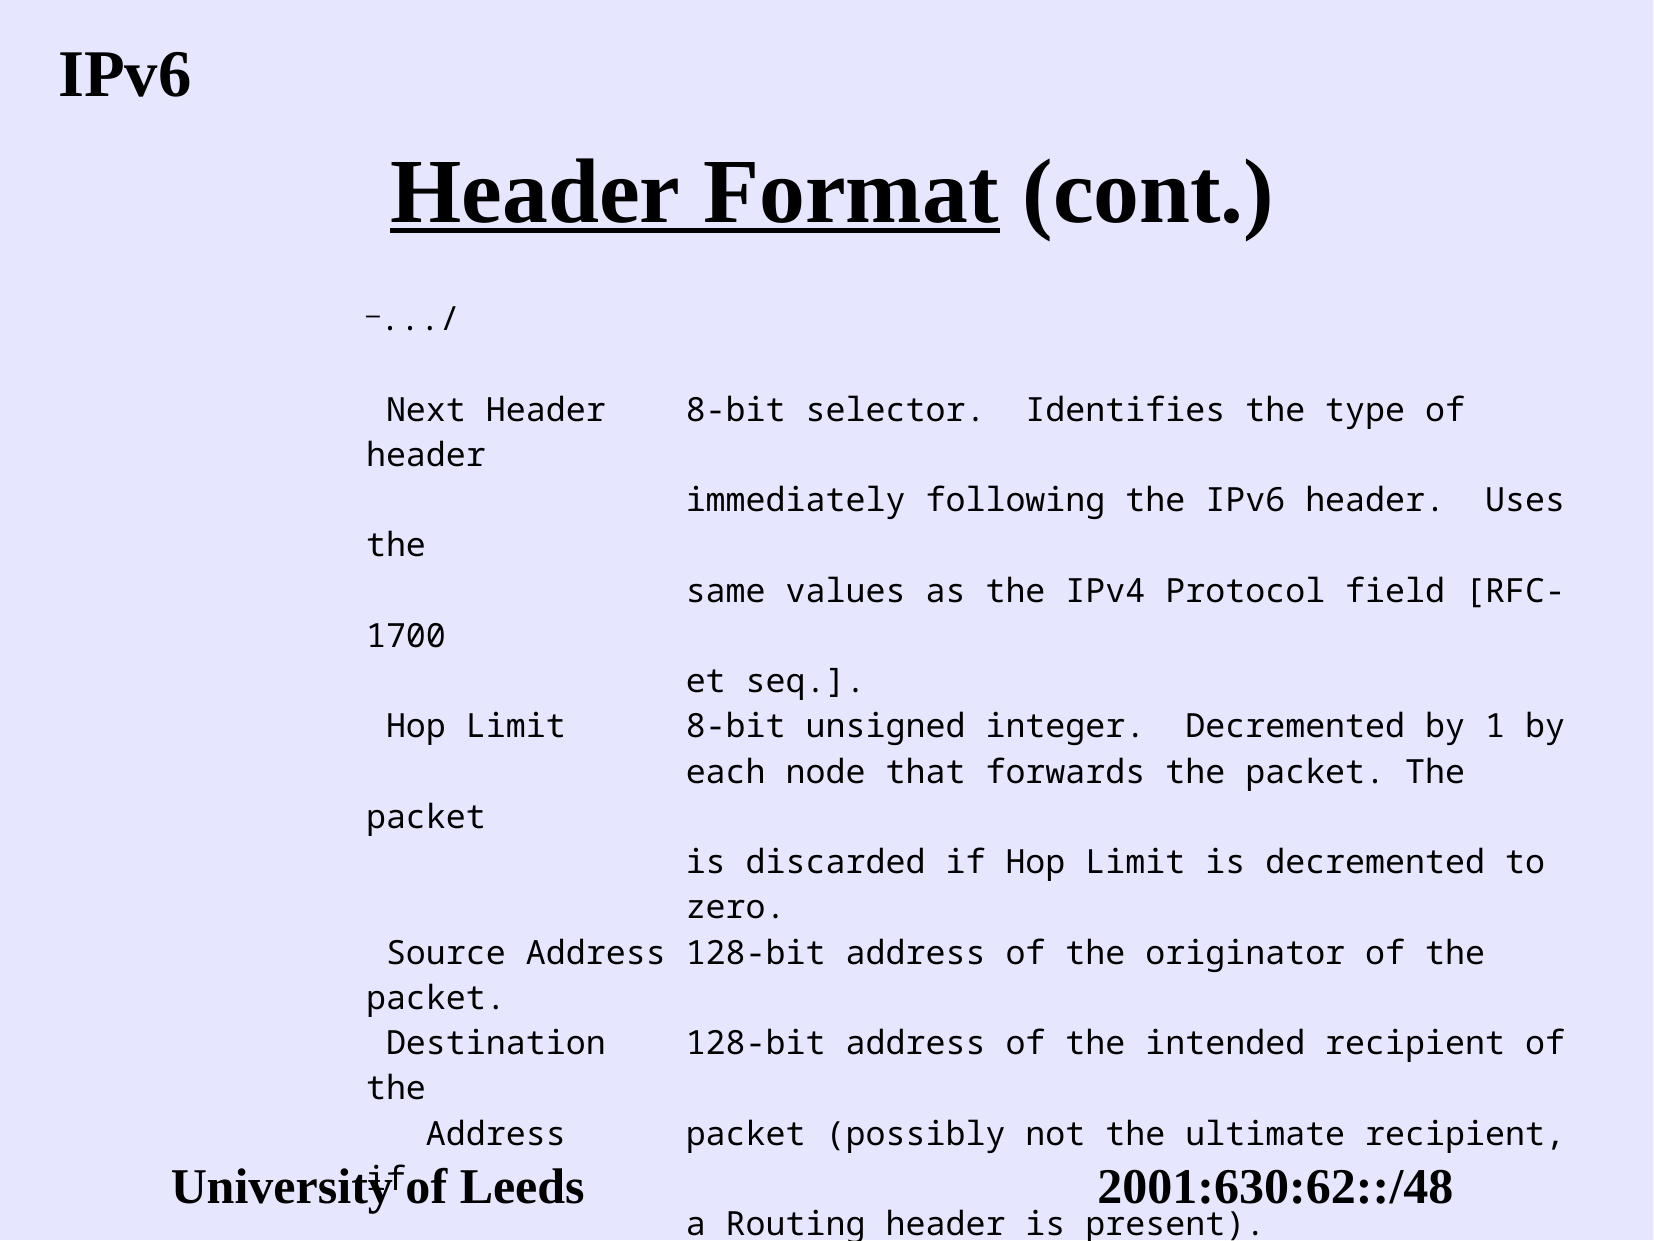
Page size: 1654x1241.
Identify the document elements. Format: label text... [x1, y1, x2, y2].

list .../ Next Header 8-bit selector. Identifies the type of header immediately following the IPv6 header. Uses the same values as the IPv4 Protocol field [RFC-1700 et seq.]. Hop Limit 8-bit unsigned integer. Decremented by 1 by each node that forwards the packet. The packet is discarded if Hop Limit is decremented to zero. Source Address 128-bit address of the originator of the packet. Destination 128-bit address of the intended recipient of the Address packet (possibly not the ultimate recipient, if a Routing header is present). [82, 295, 1571, 1109]
title Header Format (cont.) [88, 88, 1577, 296]
